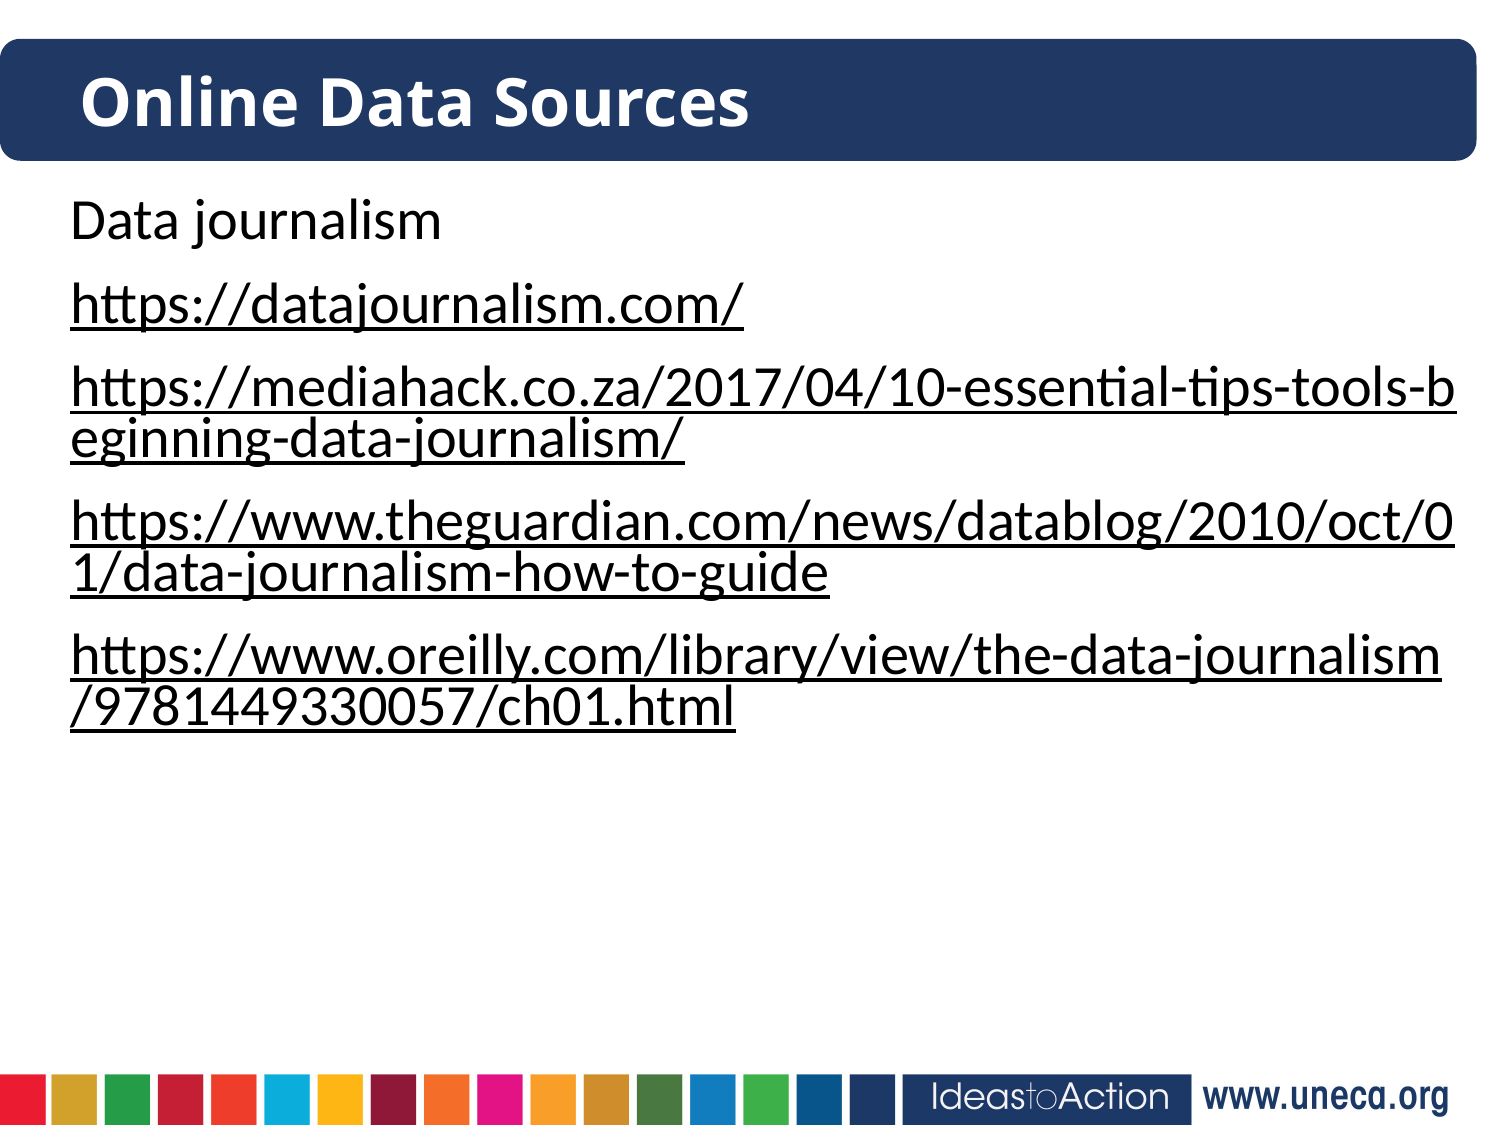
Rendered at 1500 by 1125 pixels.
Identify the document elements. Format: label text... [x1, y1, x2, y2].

list Data journalism https://datajournalism.com/ https://mediahack.co.za/2017/04/10-essential-tips-tools-beginning-data-journalism/ https://www.theguardian.com/news/datablog/2010/oct/01/data-journalism-how-to-guide https://www.oreilly.com/library/view/the-data-journalism/9781449330057/ch01.html [55, 181, 1477, 1062]
text_box Online Data Sources [0, 38, 1477, 161]
